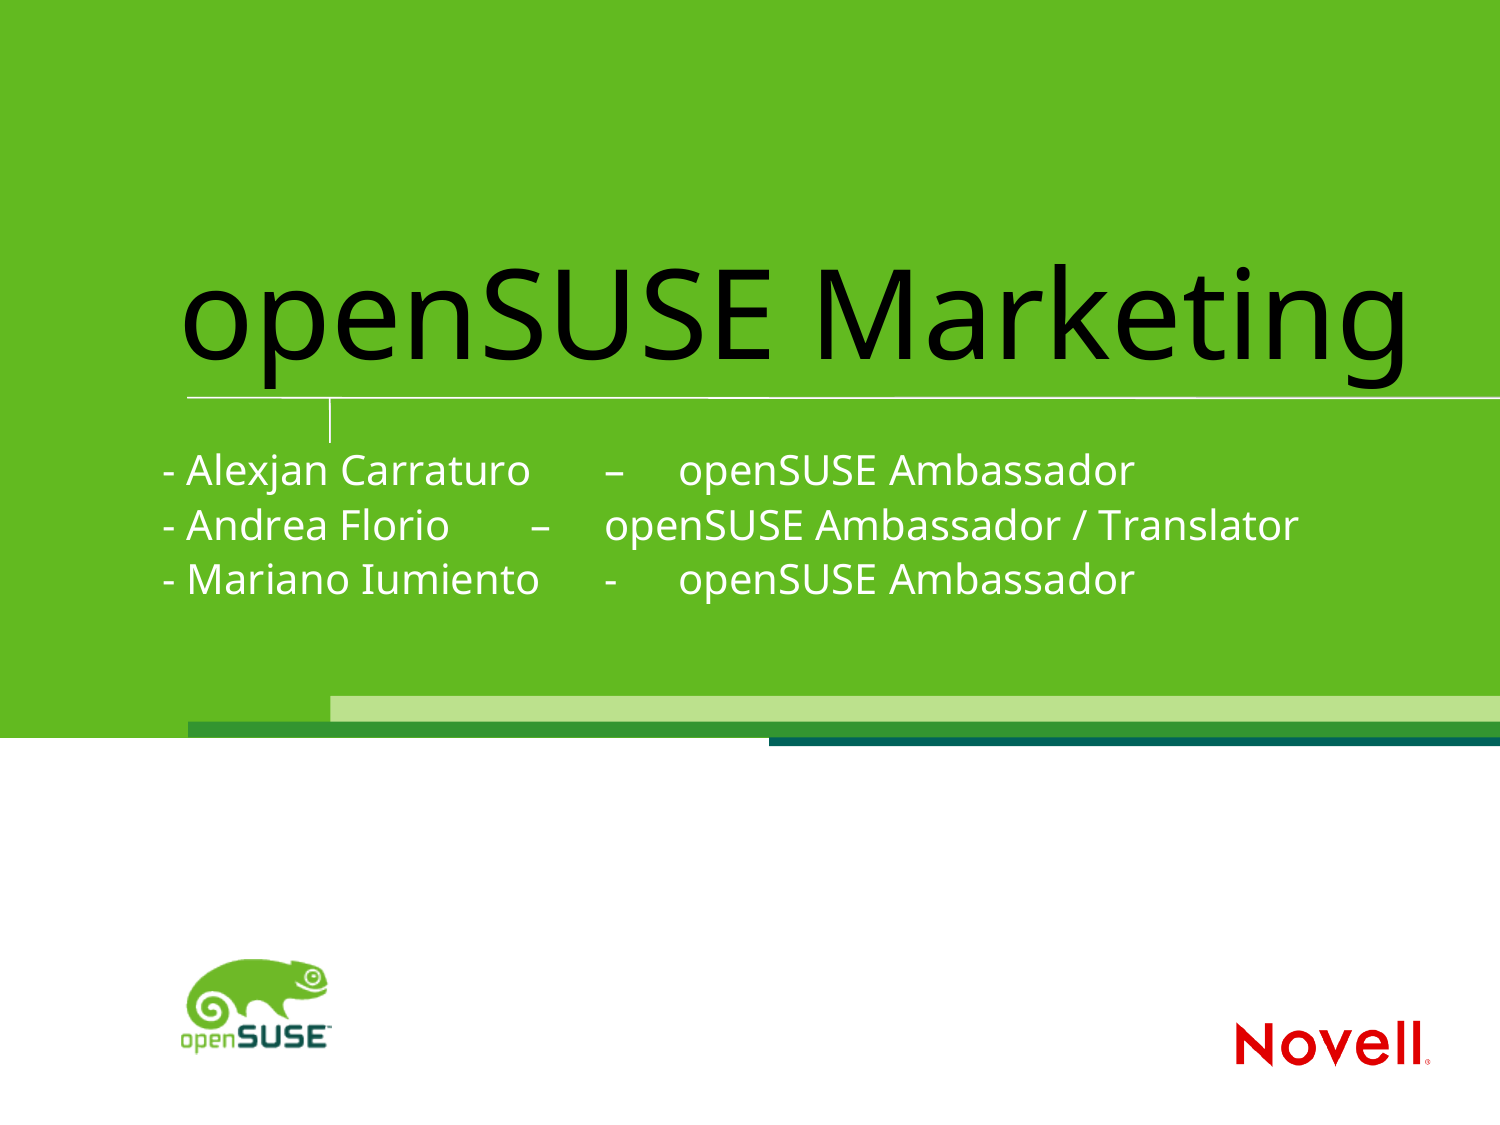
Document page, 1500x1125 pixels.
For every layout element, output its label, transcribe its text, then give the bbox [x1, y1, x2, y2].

picture [1227, 1013, 1438, 1074]
picture [181, 959, 332, 1055]
title openSUSE Marketing [163, 137, 1477, 388]
subtitle - Alexjan Carraturo – openSUSE Ambassador - Andrea Florio – openSUSE Ambassador / Translator - Mariano Iumiento - openSUSE Ambassador [147, 442, 1477, 613]
